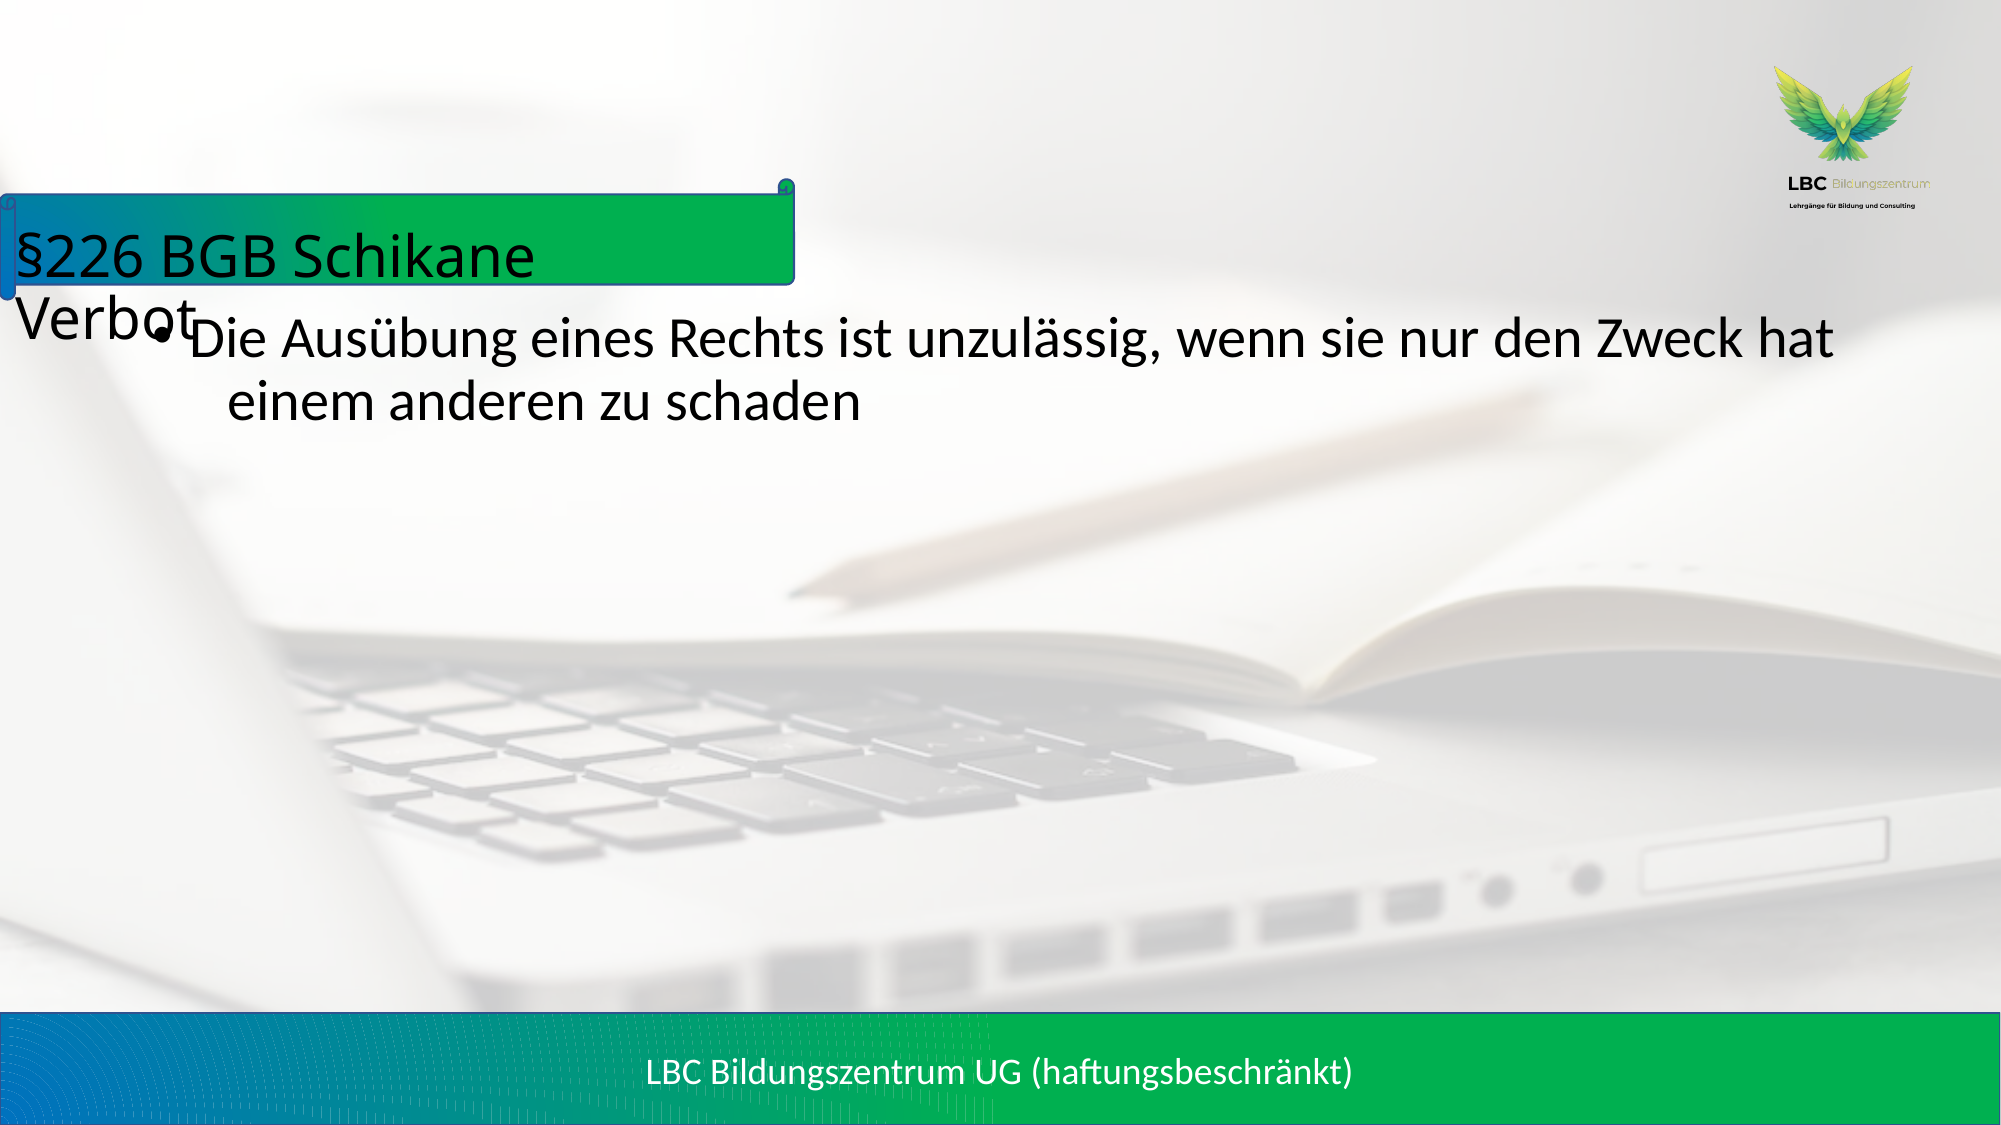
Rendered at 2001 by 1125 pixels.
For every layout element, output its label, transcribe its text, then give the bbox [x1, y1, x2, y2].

title §226 BGB Schikane Verbot [0, 219, 721, 300]
list Die Ausübung eines Rechts ist unzulässig, wenn sie nur den Zweck hat einem anderen zu schaden [137, 299, 1863, 1014]
